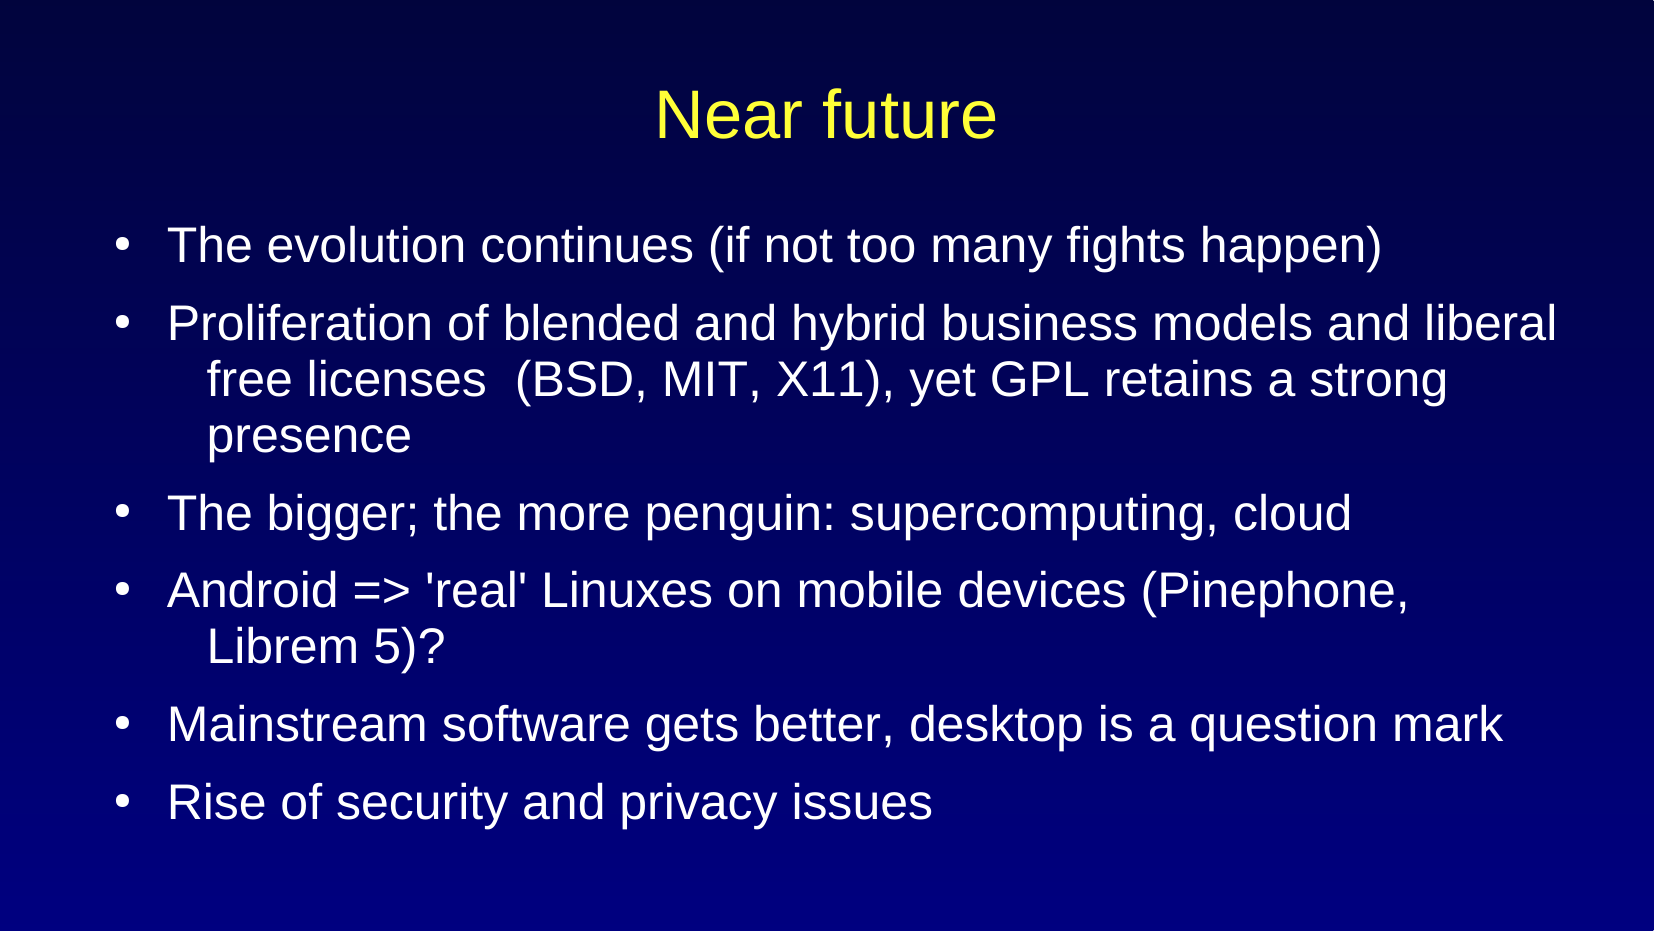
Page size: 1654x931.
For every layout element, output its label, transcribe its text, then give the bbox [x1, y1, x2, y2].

list The evolution continues (if not too many fights happen) Proliferation of blended and hybrid business models and liberal free licenses (BSD, MIT, X11), yet GPL retains a strong presence The bigger; the more penguin: supercomputing, cloud Android => 'real' Linuxes on mobile devices (Pinephone, Librem 5)? Mainstream software gets better, desktop is a question mark Rise of security and privacy issues [82, 217, 1571, 830]
title Near future [82, 37, 1571, 193]
